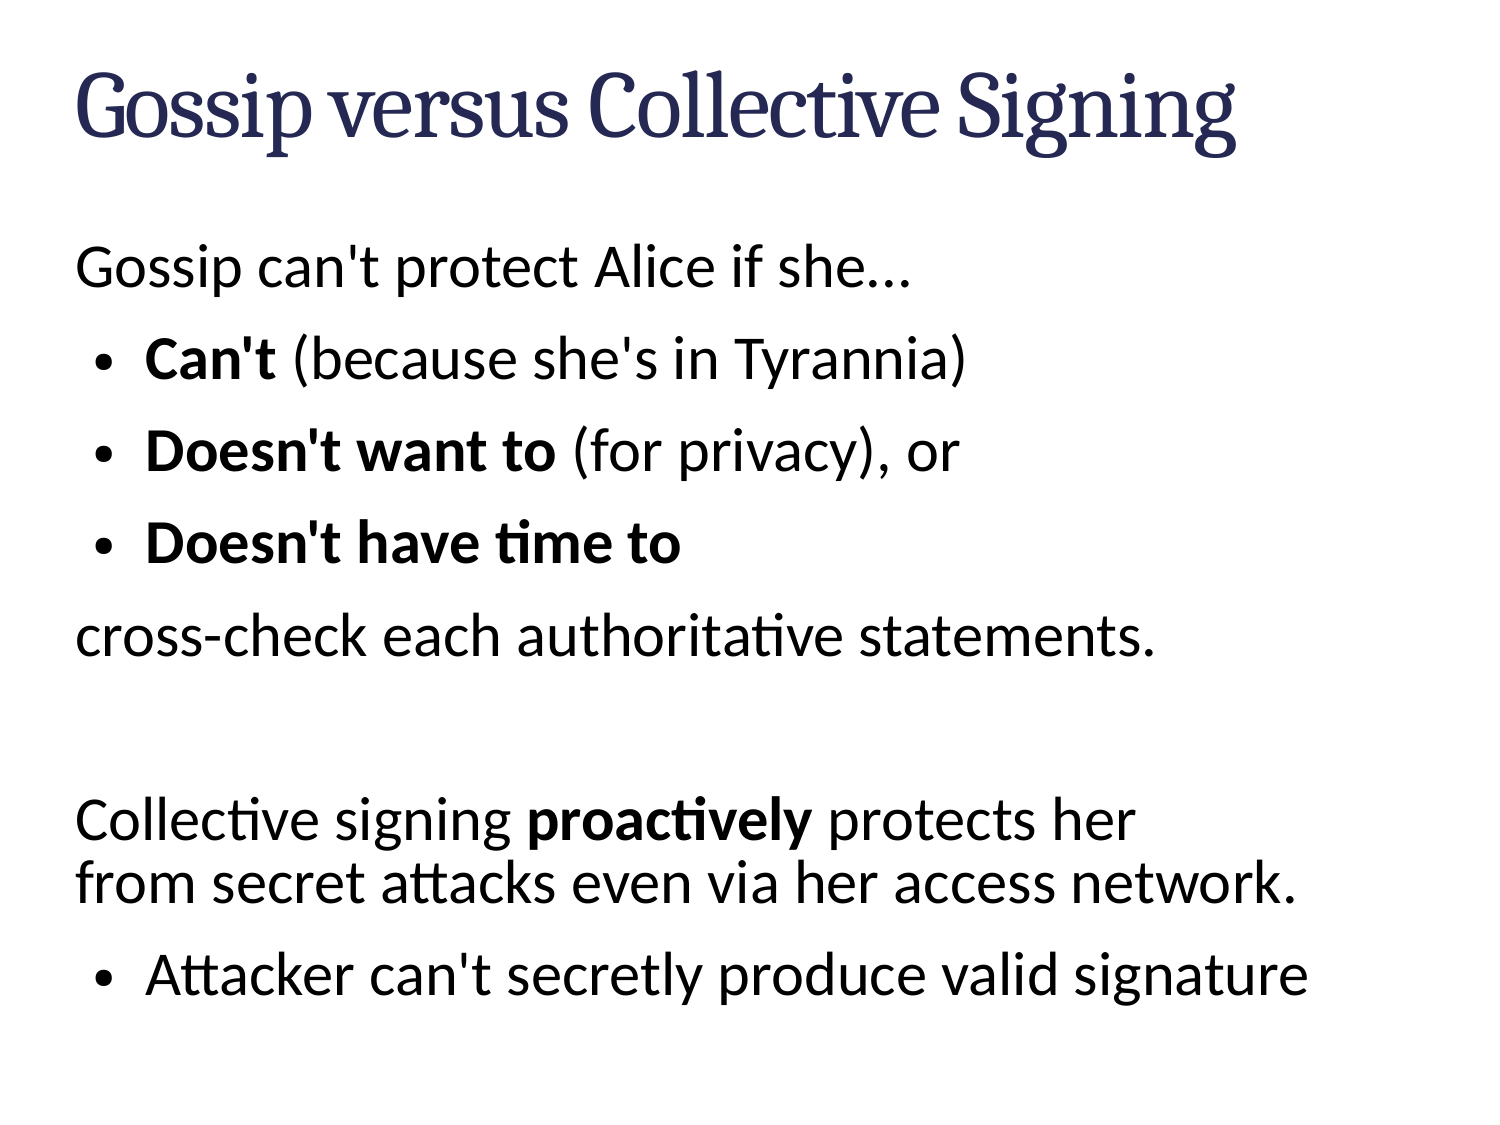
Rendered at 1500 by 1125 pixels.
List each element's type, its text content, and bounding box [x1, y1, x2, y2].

title Gossip versus Collective Signing [75, 12, 1325, 200]
list Gossip can't protect Alice if she... Can't (because she's in Tyrannia) Doesn't want to (for privacy), or Doesn't have time to cross-check each authoritative statements. Collective signing proactively protects her from secret attacks even via her access network. Attacker can't secretly produce valid signature [75, 239, 1456, 1081]
